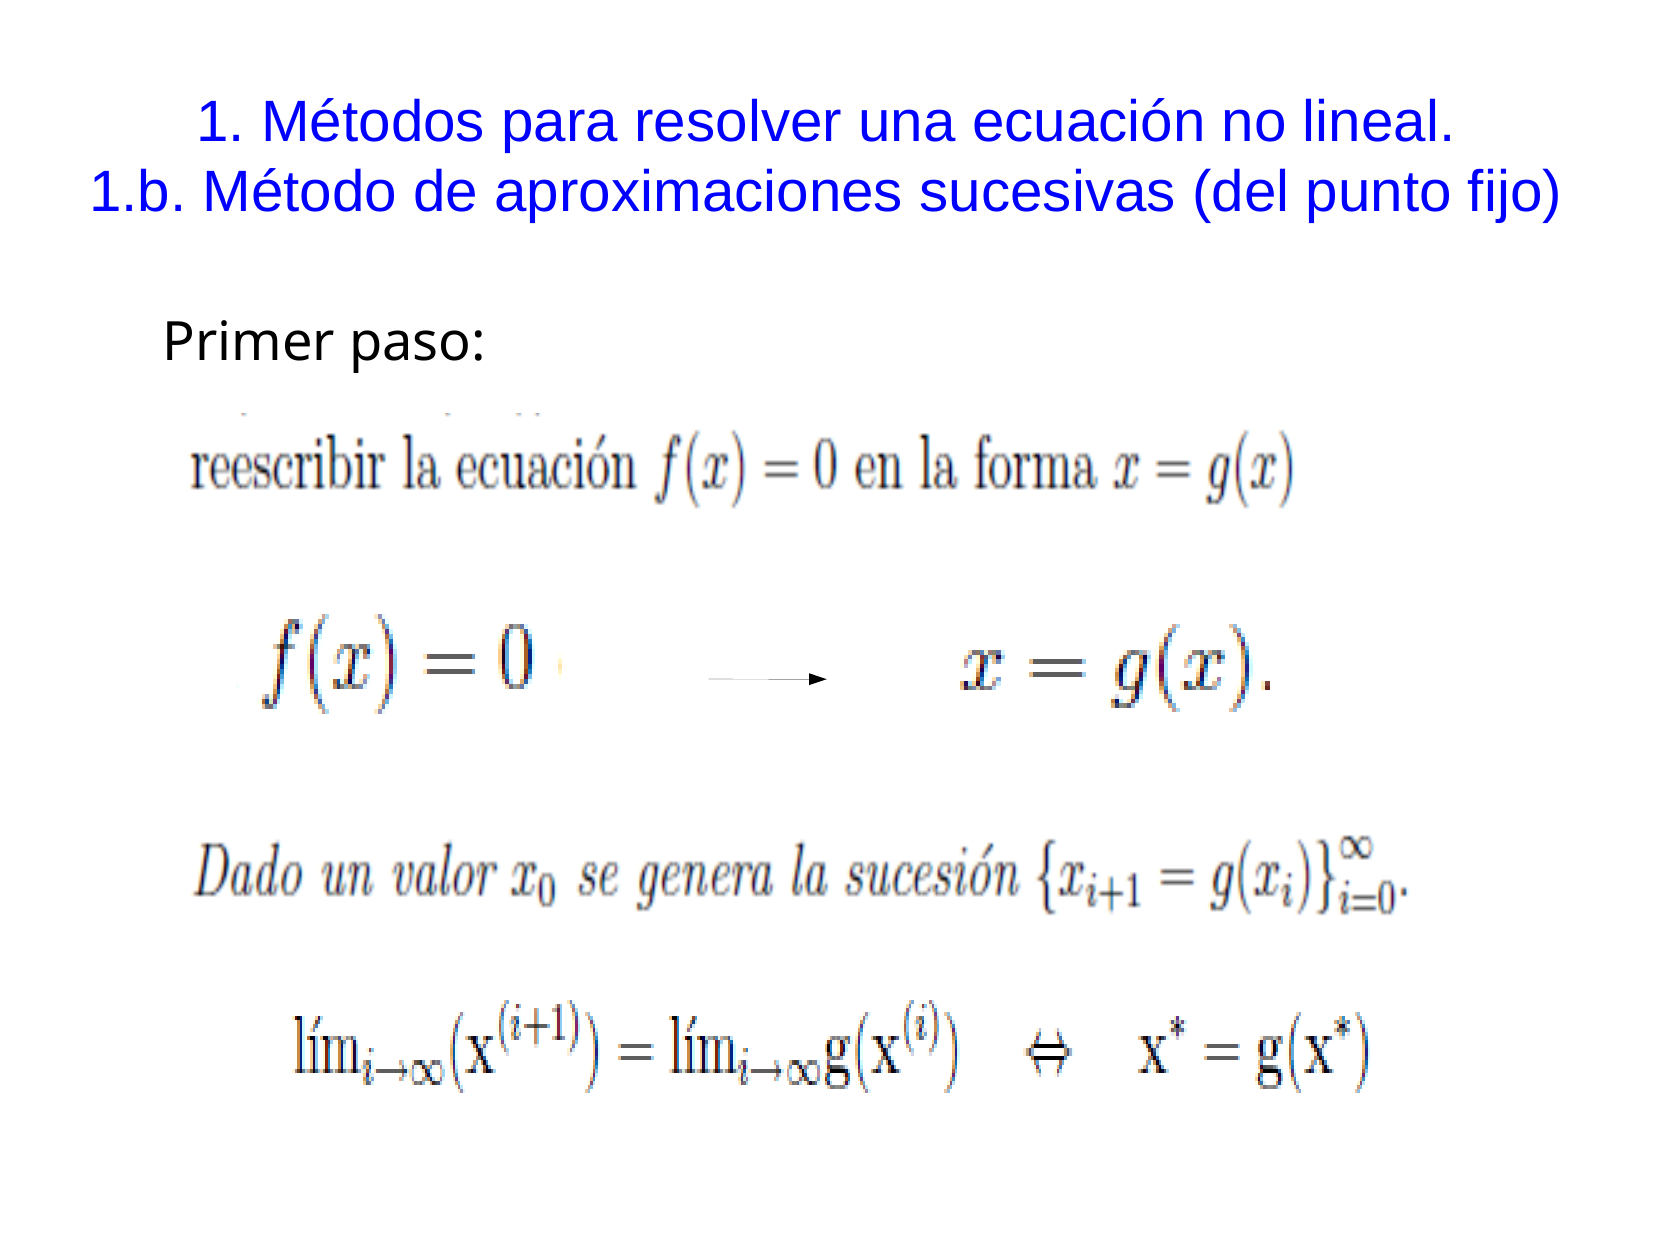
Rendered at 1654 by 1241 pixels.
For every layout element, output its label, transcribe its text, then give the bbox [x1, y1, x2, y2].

picture [177, 413, 1300, 532]
picture [147, 797, 1447, 1182]
text_box Primer paso: [147, 295, 532, 384]
title 1. Métodos para resolver una ecuación no lineal. 1.b. Método de aproximaciones sucesivas (del punto fijo) [82, 49, 1571, 257]
picture [944, 620, 1270, 739]
picture [236, 590, 562, 739]
